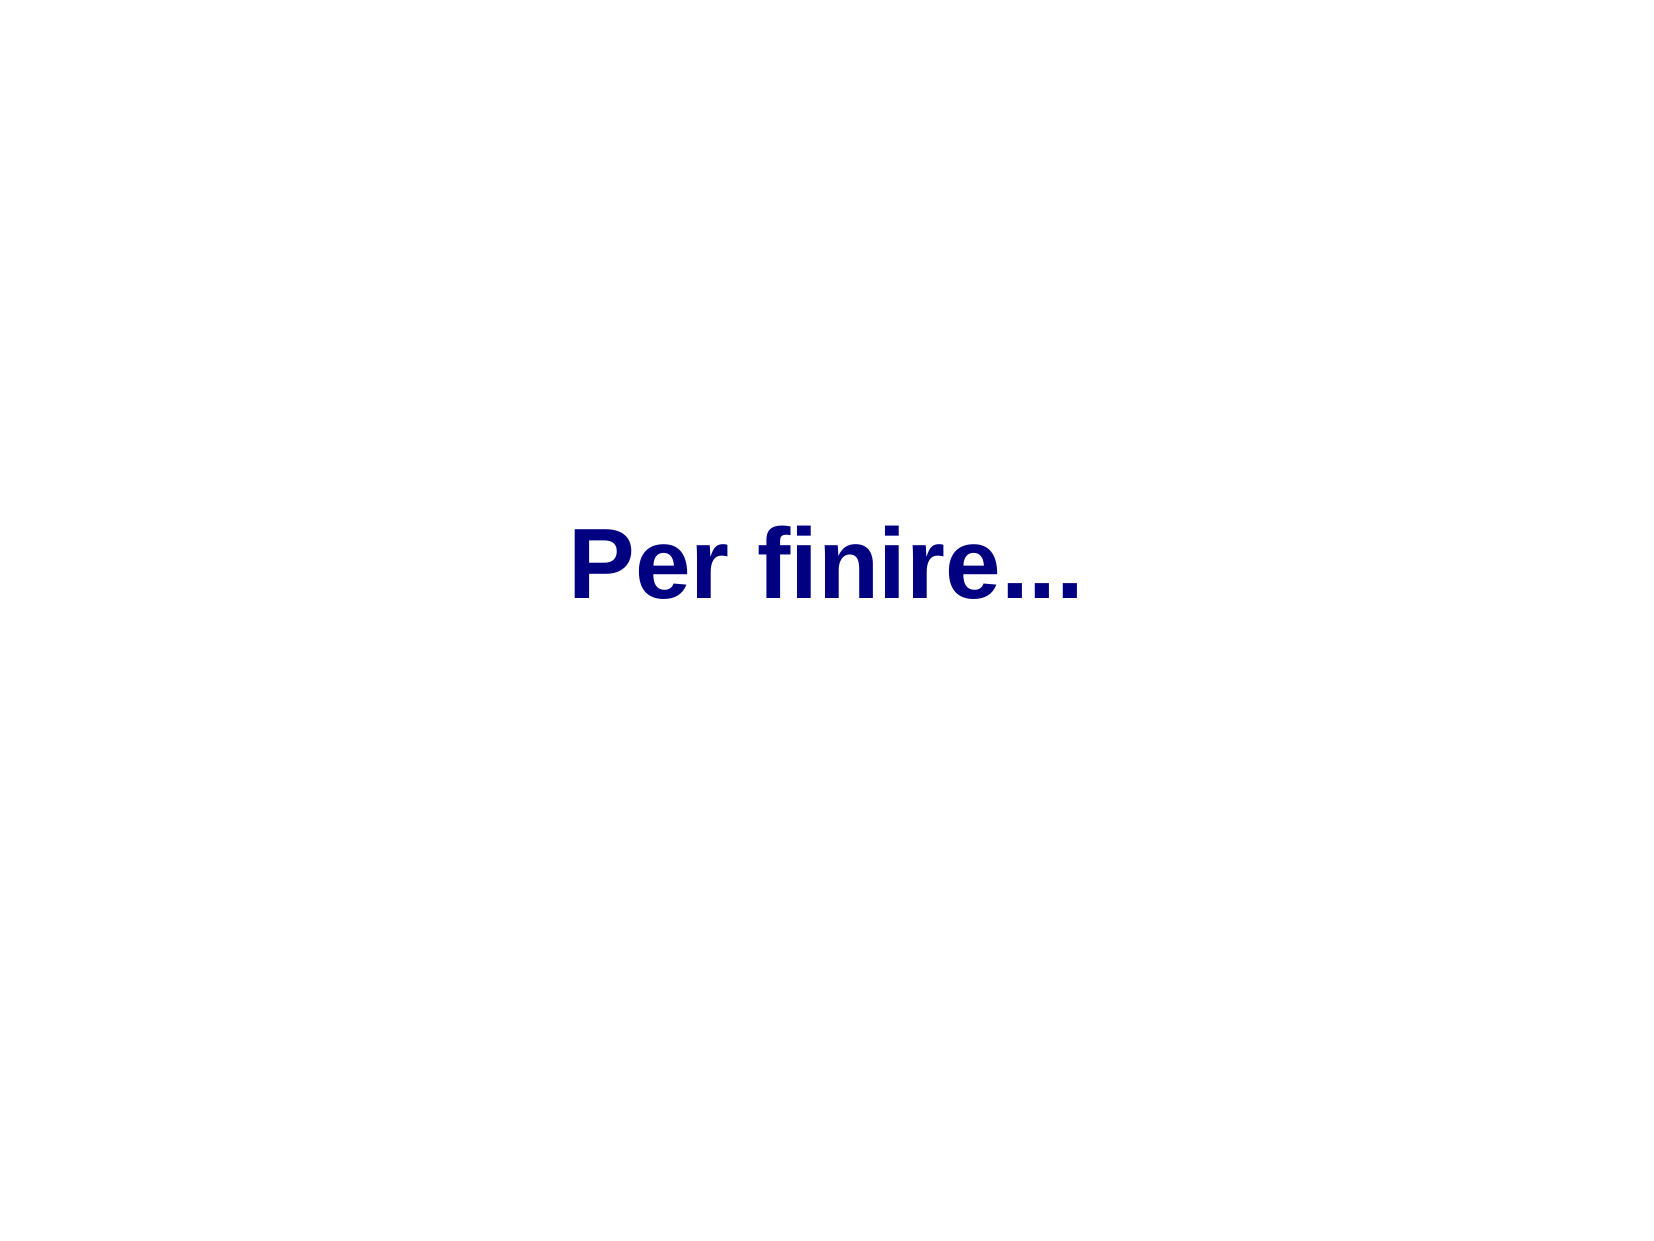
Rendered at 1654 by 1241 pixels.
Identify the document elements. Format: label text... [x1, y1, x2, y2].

text_box Per finire... [29, 500, 1625, 628]
